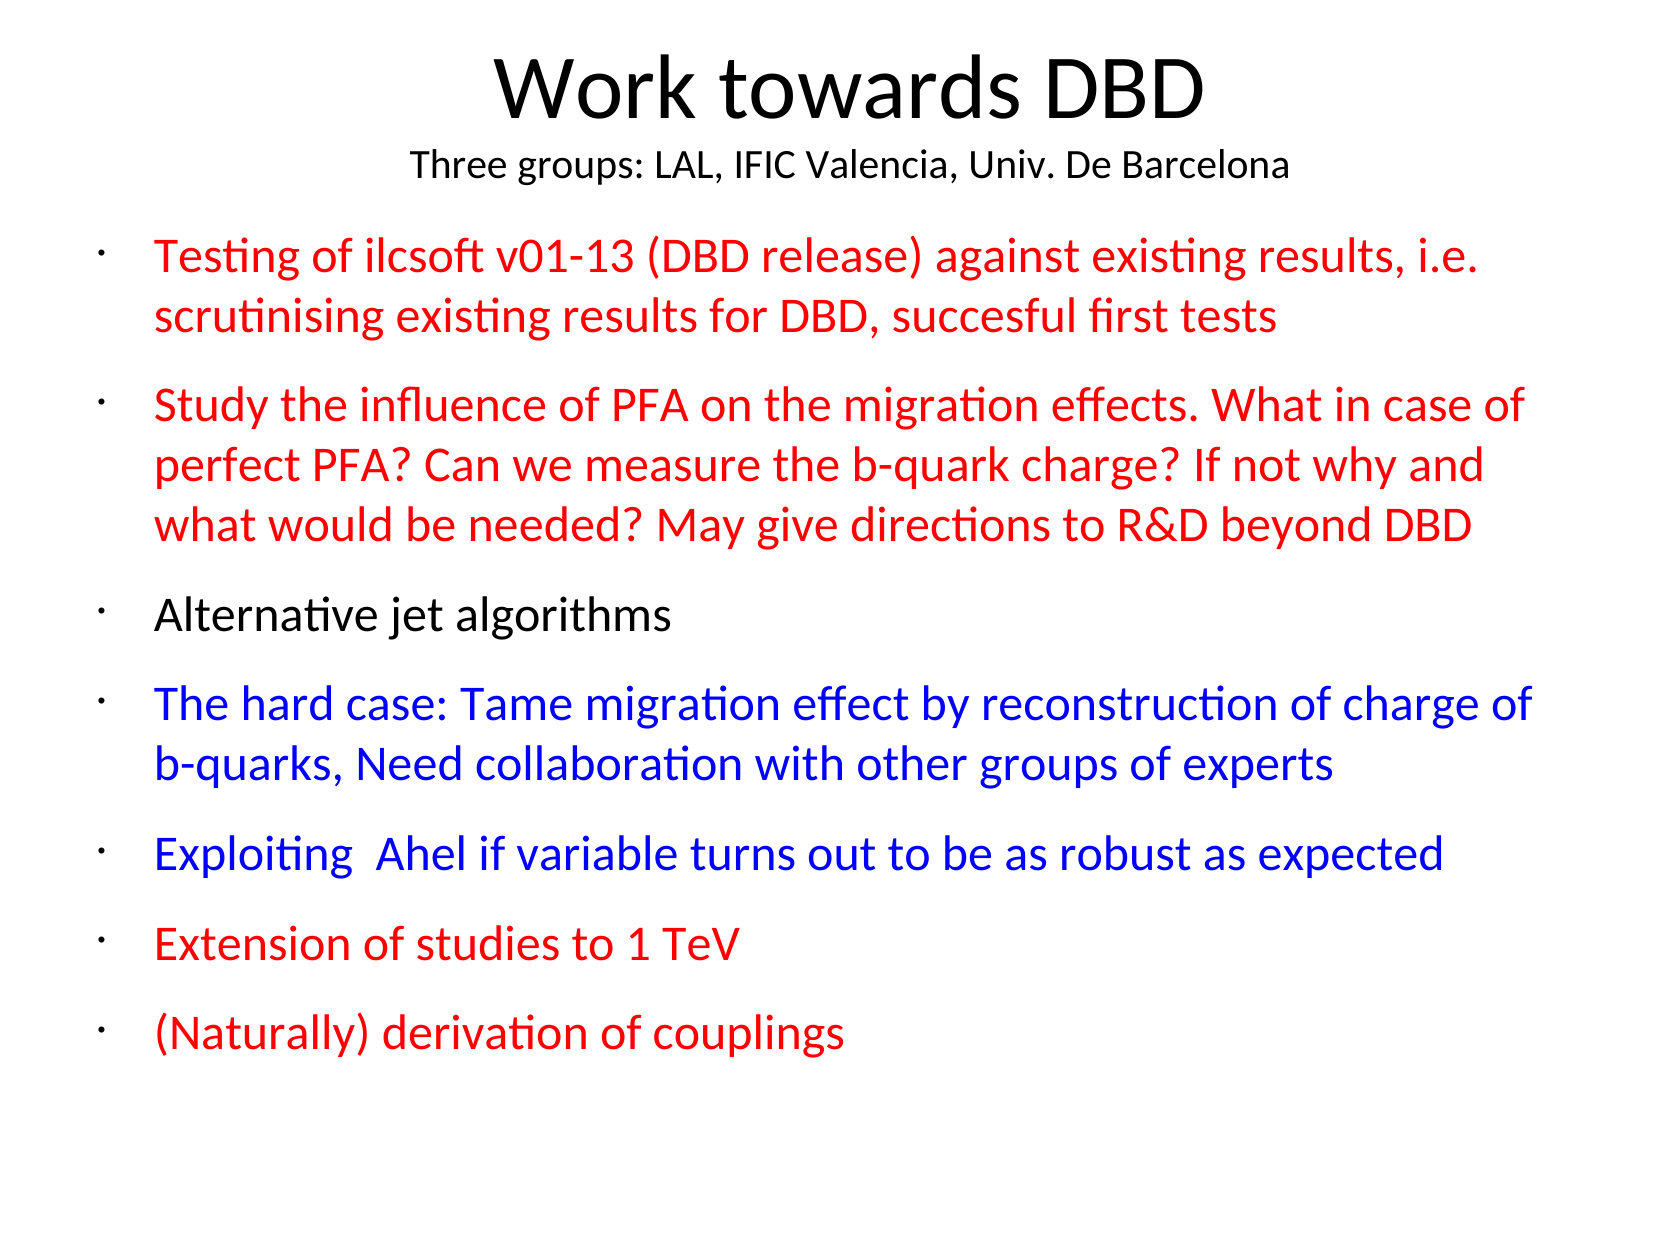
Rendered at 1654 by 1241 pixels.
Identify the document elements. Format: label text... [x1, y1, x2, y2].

list Testing of ilcsoft v01-13 (DBD release) against existing results, i.e. scrutinising existing results for DBD, succesful first tests Study the influence of PFA on the migration effects. What in case of perfect PFA? Can we measure the b-quark charge? If not why and what would be needed? May give directions to R&D beyond DBD Alternative jet algorithms The hard case: Tame migration effect by reconstruction of charge of b-quarks, Need collaboration with other groups of experts Exploiting Ahel if variable turns out to be as robust as expected Extension of studies to 1 TeV (Naturally) derivation of couplings [82, 214, 1583, 1183]
title Work towards DBD Three groups: LAL, IFIC Valencia, Univ. De Barcelona [175, 19, 1526, 207]
